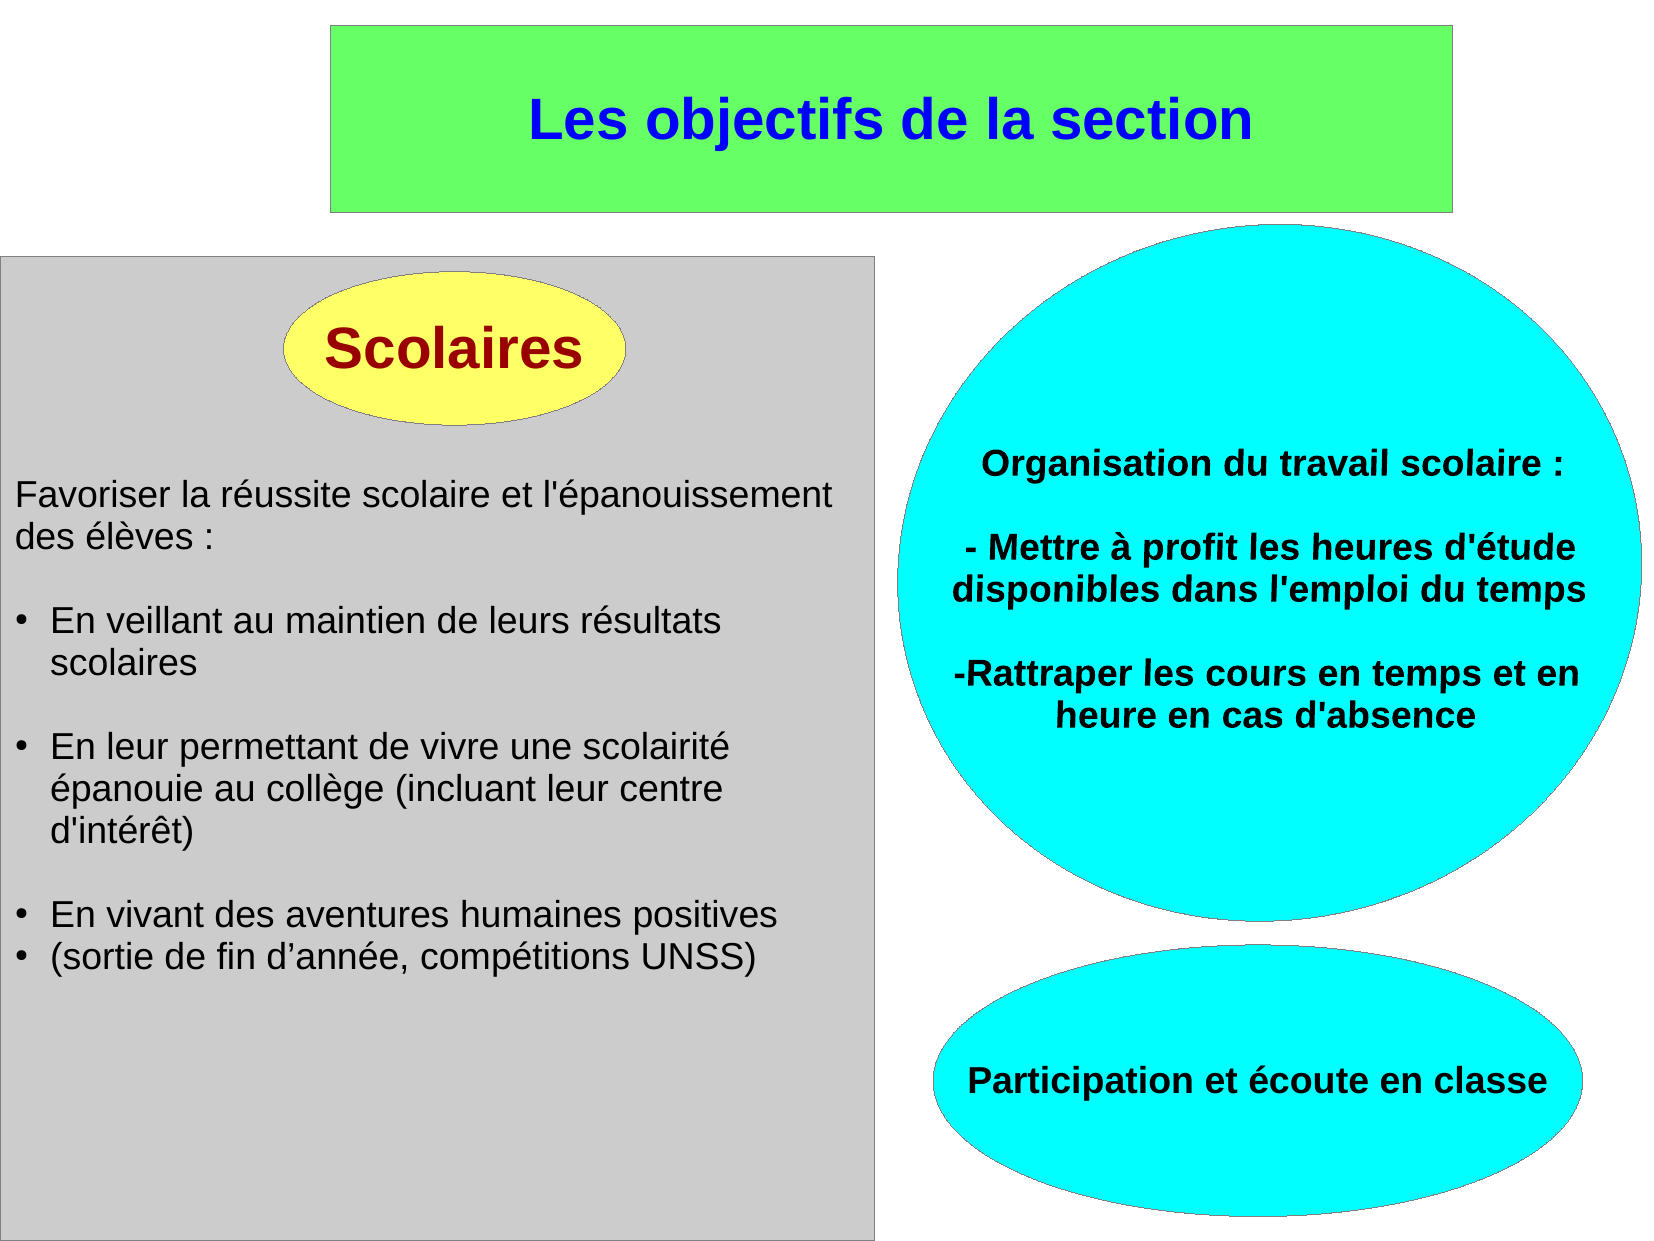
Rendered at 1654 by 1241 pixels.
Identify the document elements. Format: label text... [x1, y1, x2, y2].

text_box Scolaires [283, 271, 626, 426]
text_box Favoriser la réussite scolaire et l'épanouissement des élèves : En veillant au maintien de leurs résultats scolaires En leur permettant de vivre une scolairité épanouie au collège (incluant leur centre d'intérêt) En vivant des aventures humaines positives (sortie de fin d’année, compétitions UNSS) [0, 256, 875, 1241]
text_box Organisation du travail scolaire : - Mettre à profit les heures d'étude disponibles dans l'emploi du temps -Rattraper les cours en temps et en heure en cas d'absence [897, 224, 1642, 922]
text_box Les objectifs de la section [330, 25, 1453, 213]
text_box Participation et écoute en classe [933, 944, 1583, 1217]
